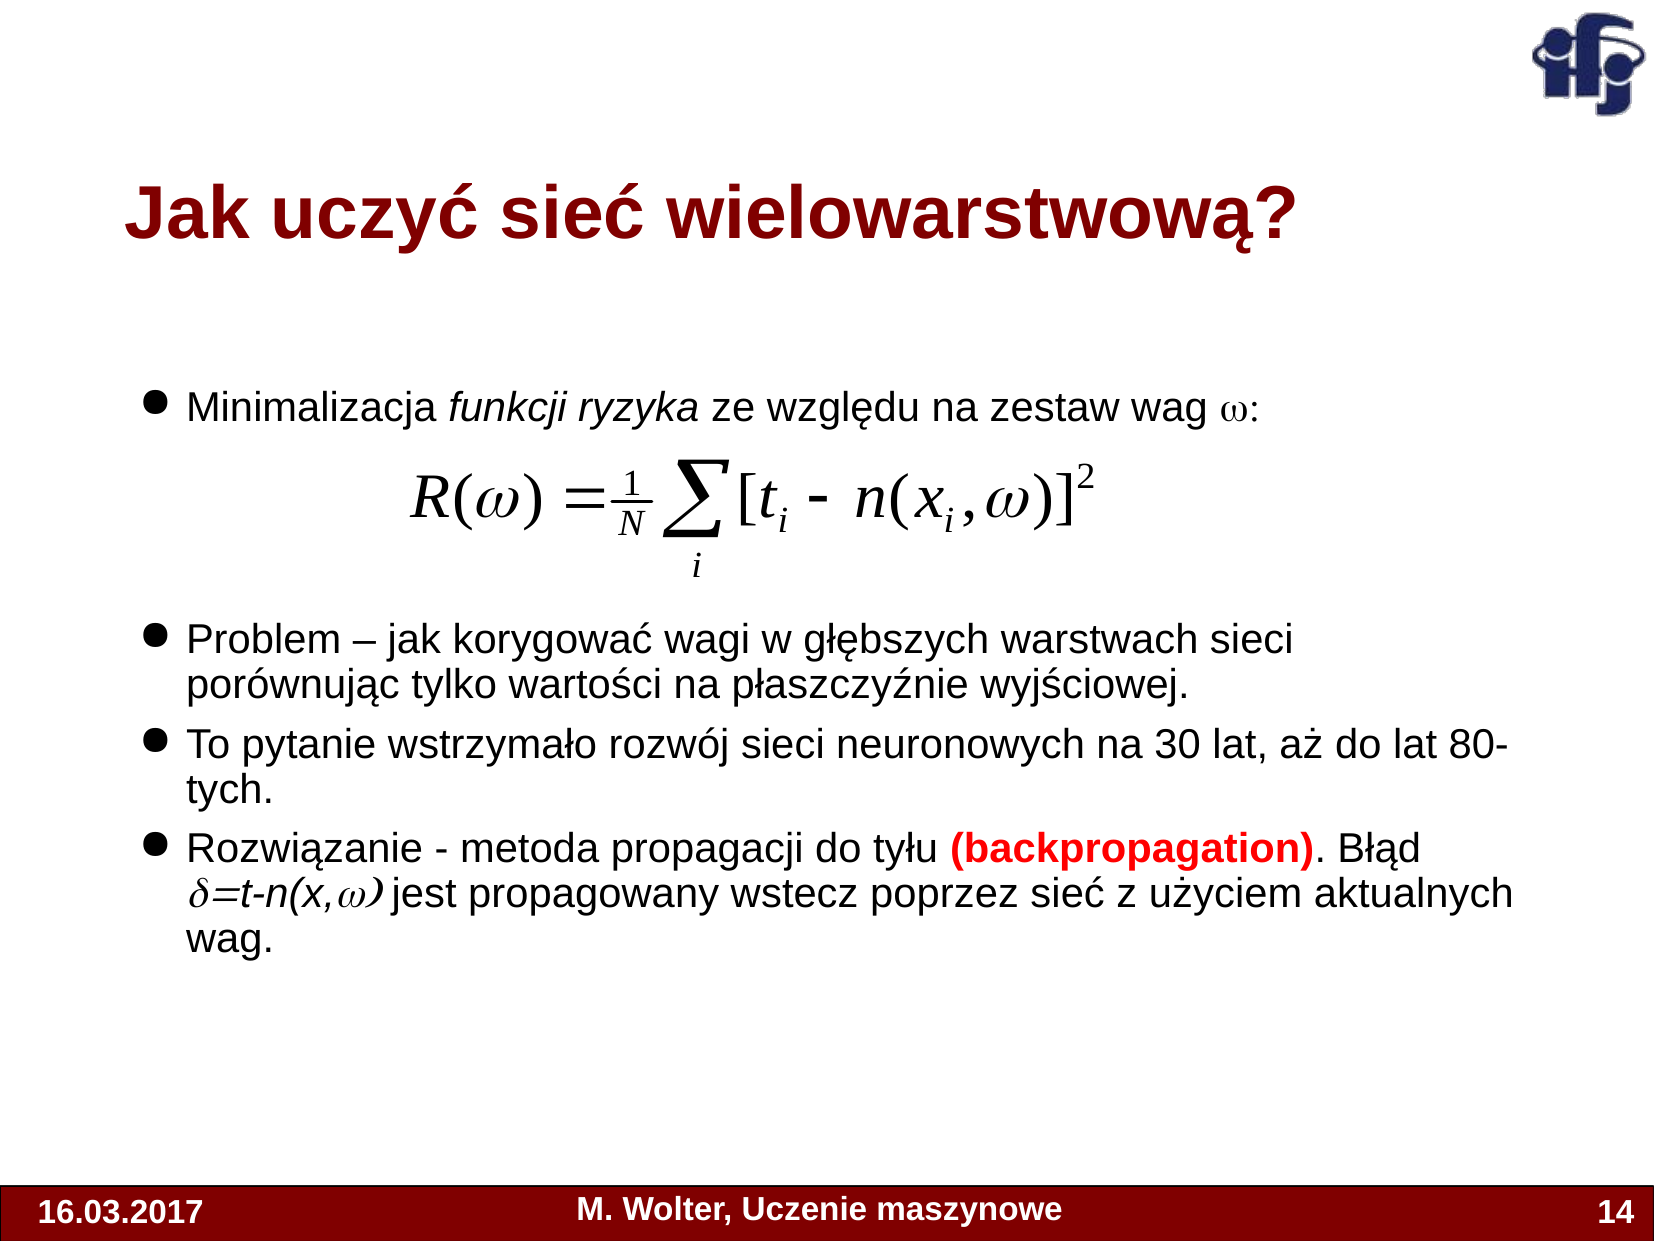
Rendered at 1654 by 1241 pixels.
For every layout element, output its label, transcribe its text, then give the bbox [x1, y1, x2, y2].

picture [1525, 0, 1654, 54]
list Minimalizacja funkcji ryzyka ze względu na zestaw wag : Problem – jak korygować wagi w głębszych warstwach sieci porównując tylko wartości na płaszczyźnie wyjściowej. To pytanie wstrzymało rozwój sieci neuronowych na 30 lat, aż do lat 80-tych. Rozwiązanie - metoda propagacji do tyłu (backpropagation). Błąd =t-n(x,w) jest propagowany wstecz poprzez sieć z użyciem aktualnych wag. [124, 371, 1530, 1117]
title Jak uczyć sieć wielowarstwową? [110, 54, 1654, 262]
chart [398, 448, 1117, 591]
